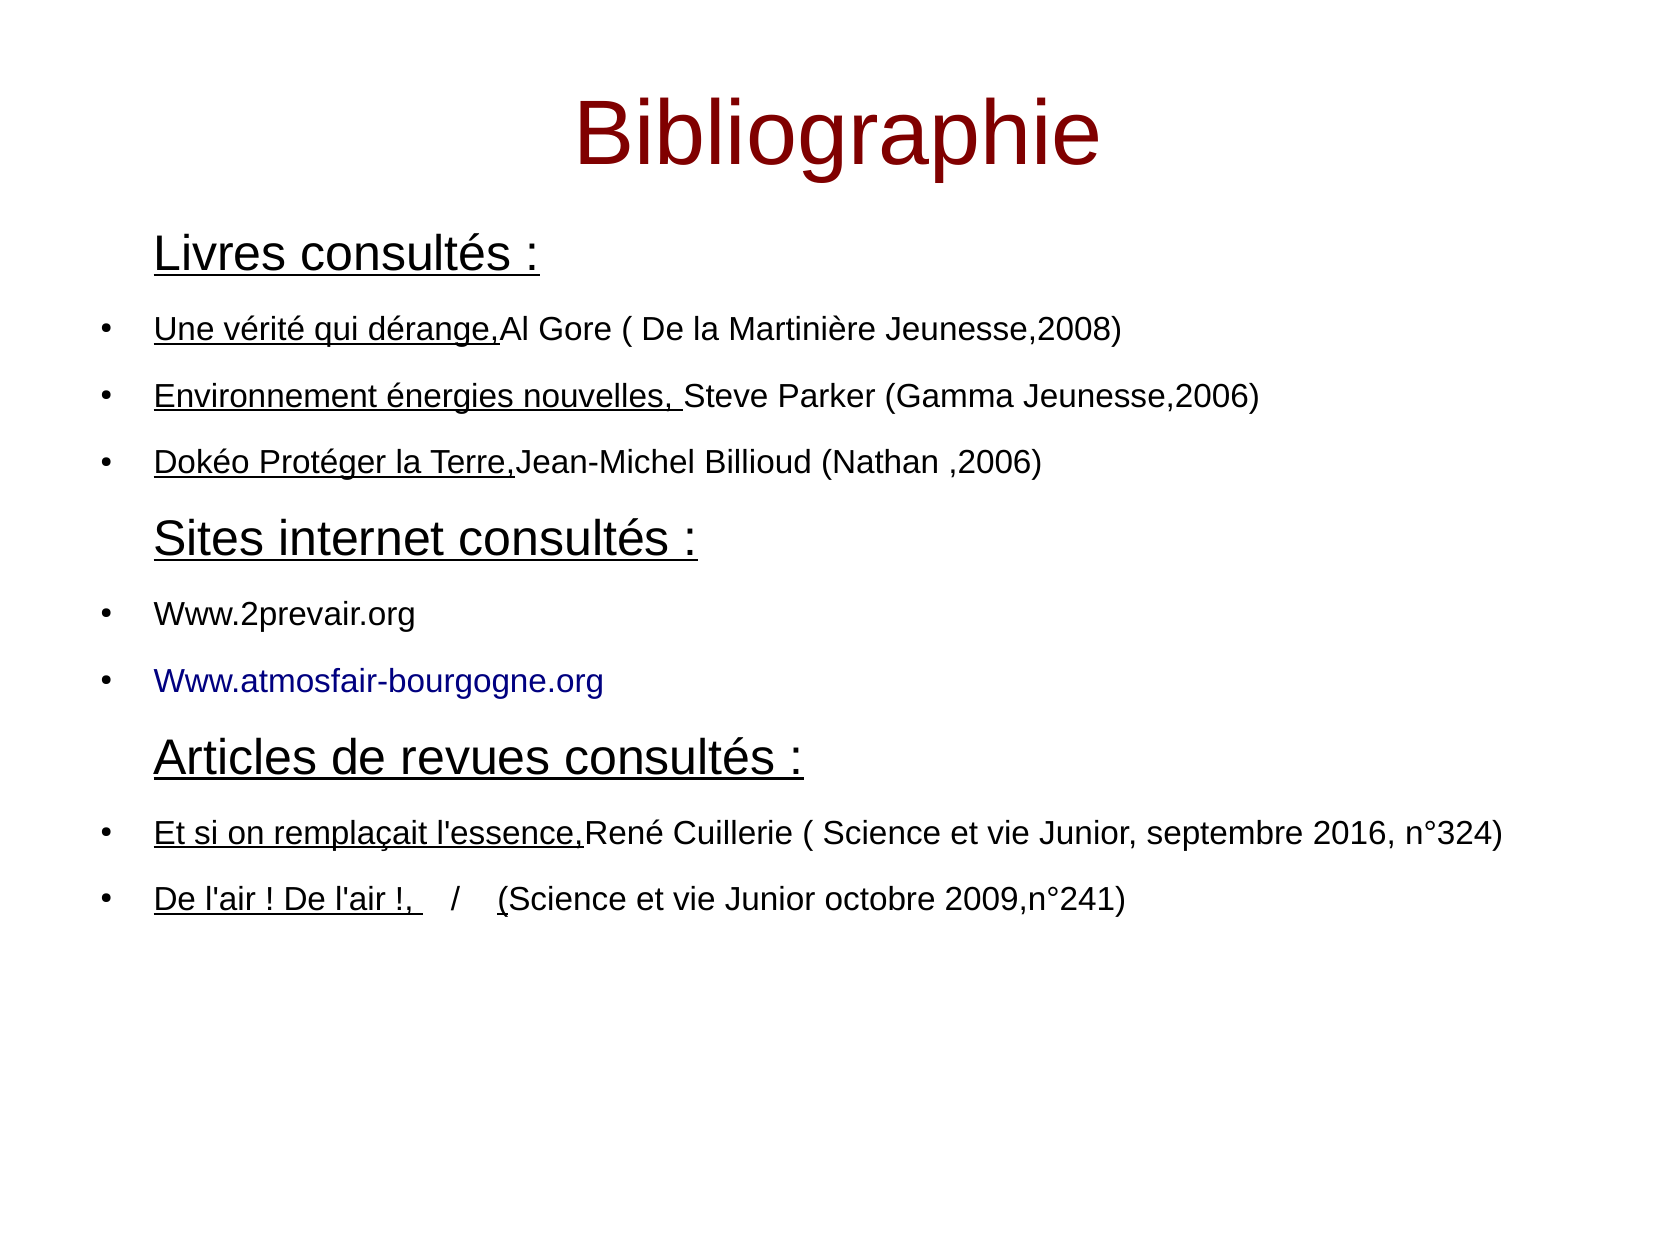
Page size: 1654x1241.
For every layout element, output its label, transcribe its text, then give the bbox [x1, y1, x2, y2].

title Bibliographie [94, 29, 1583, 237]
list Livres consultés : Une vérité qui dérange,Al Gore ( De la Martinière Jeunesse,2008) Environnement énergies nouvelles, Steve Parker (Gamma Jeunesse,2006) Dokéo Protéger la Terre,Jean-Michel Billioud (Nathan ,2006) Sites internet consultés : Www.2prevair.org Www.atmosfair-bourgogne.org Articles de revues consultés : Et si on remplaçait l'essence,René Cuillerie ( Science et vie Junior, septembre 2016, n°324) De l'air ! De l'air !, / (Science et vie Junior octobre 2009,n°241) [82, 225, 1571, 1016]
